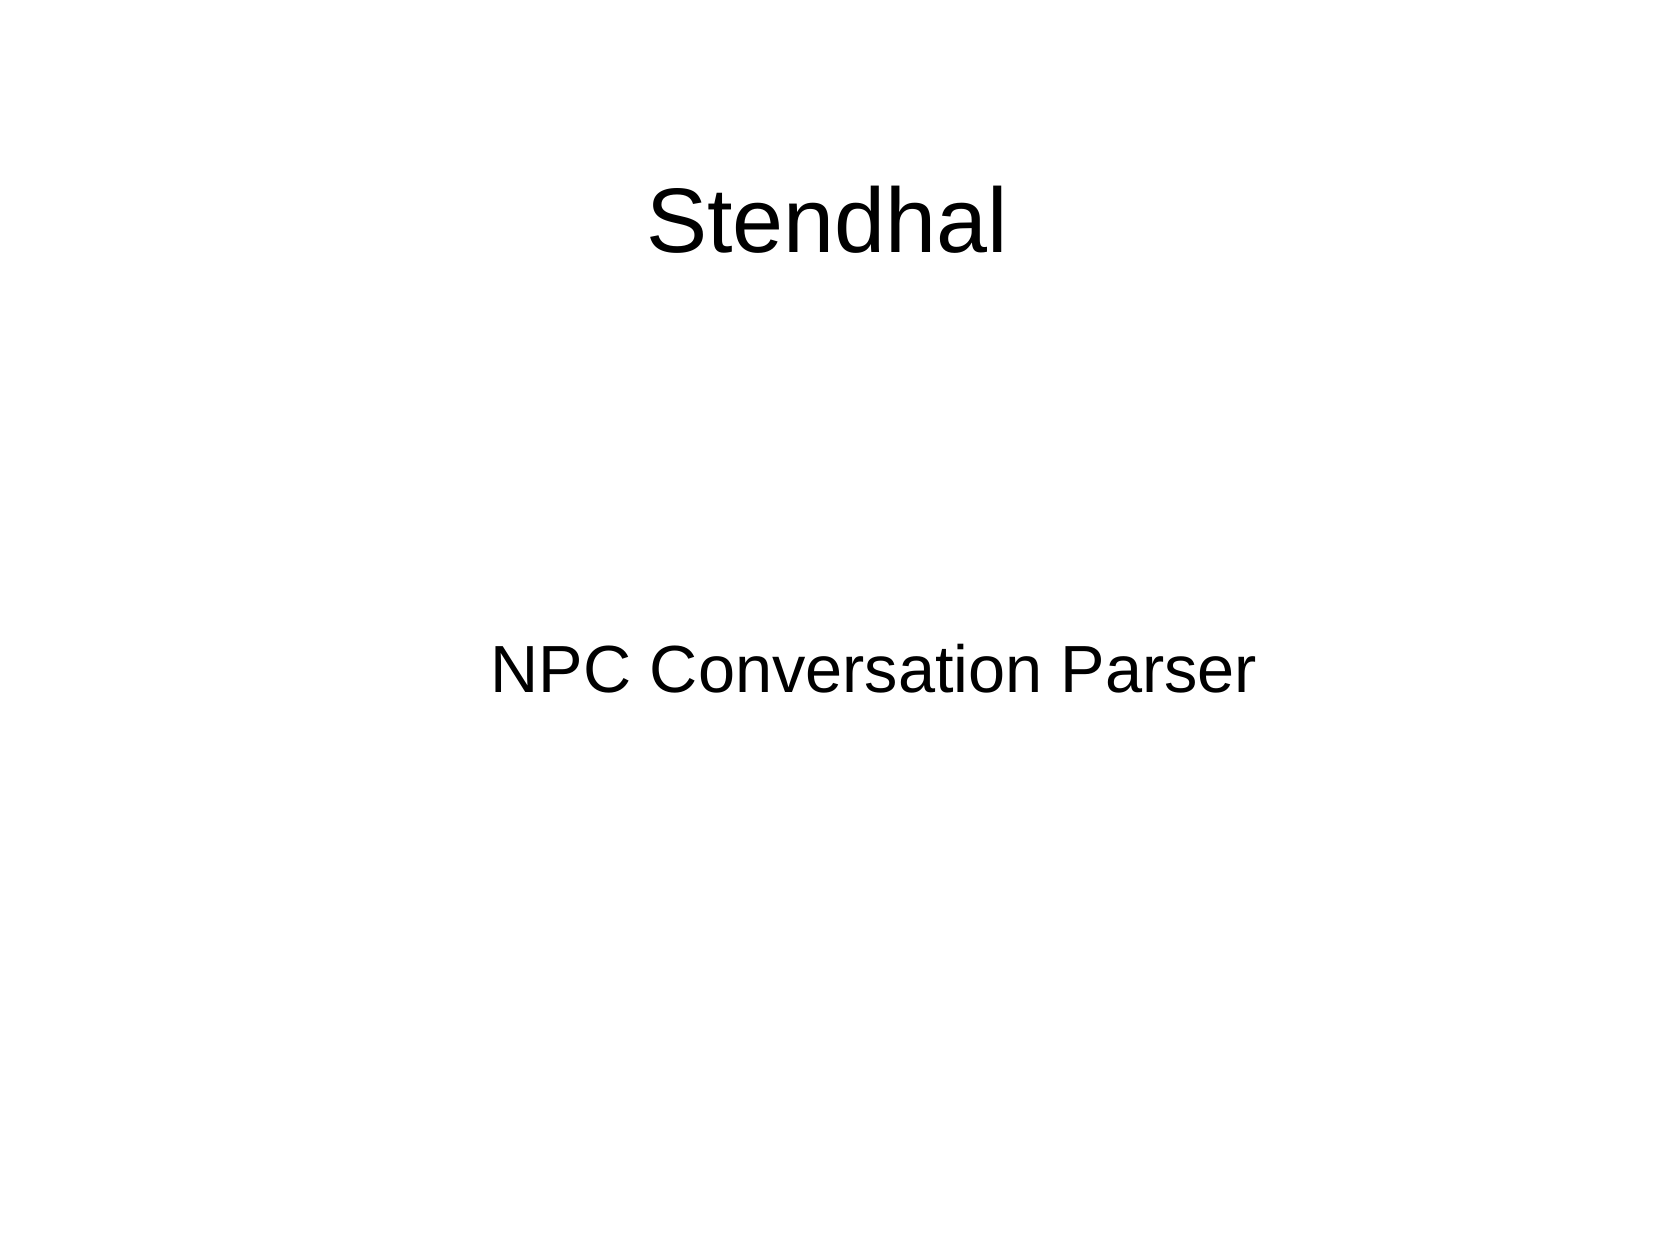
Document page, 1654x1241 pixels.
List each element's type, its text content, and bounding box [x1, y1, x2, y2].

text_box NPC Conversation Parser [183, 354, 1565, 983]
text_box Stendhal [121, 114, 1534, 322]
